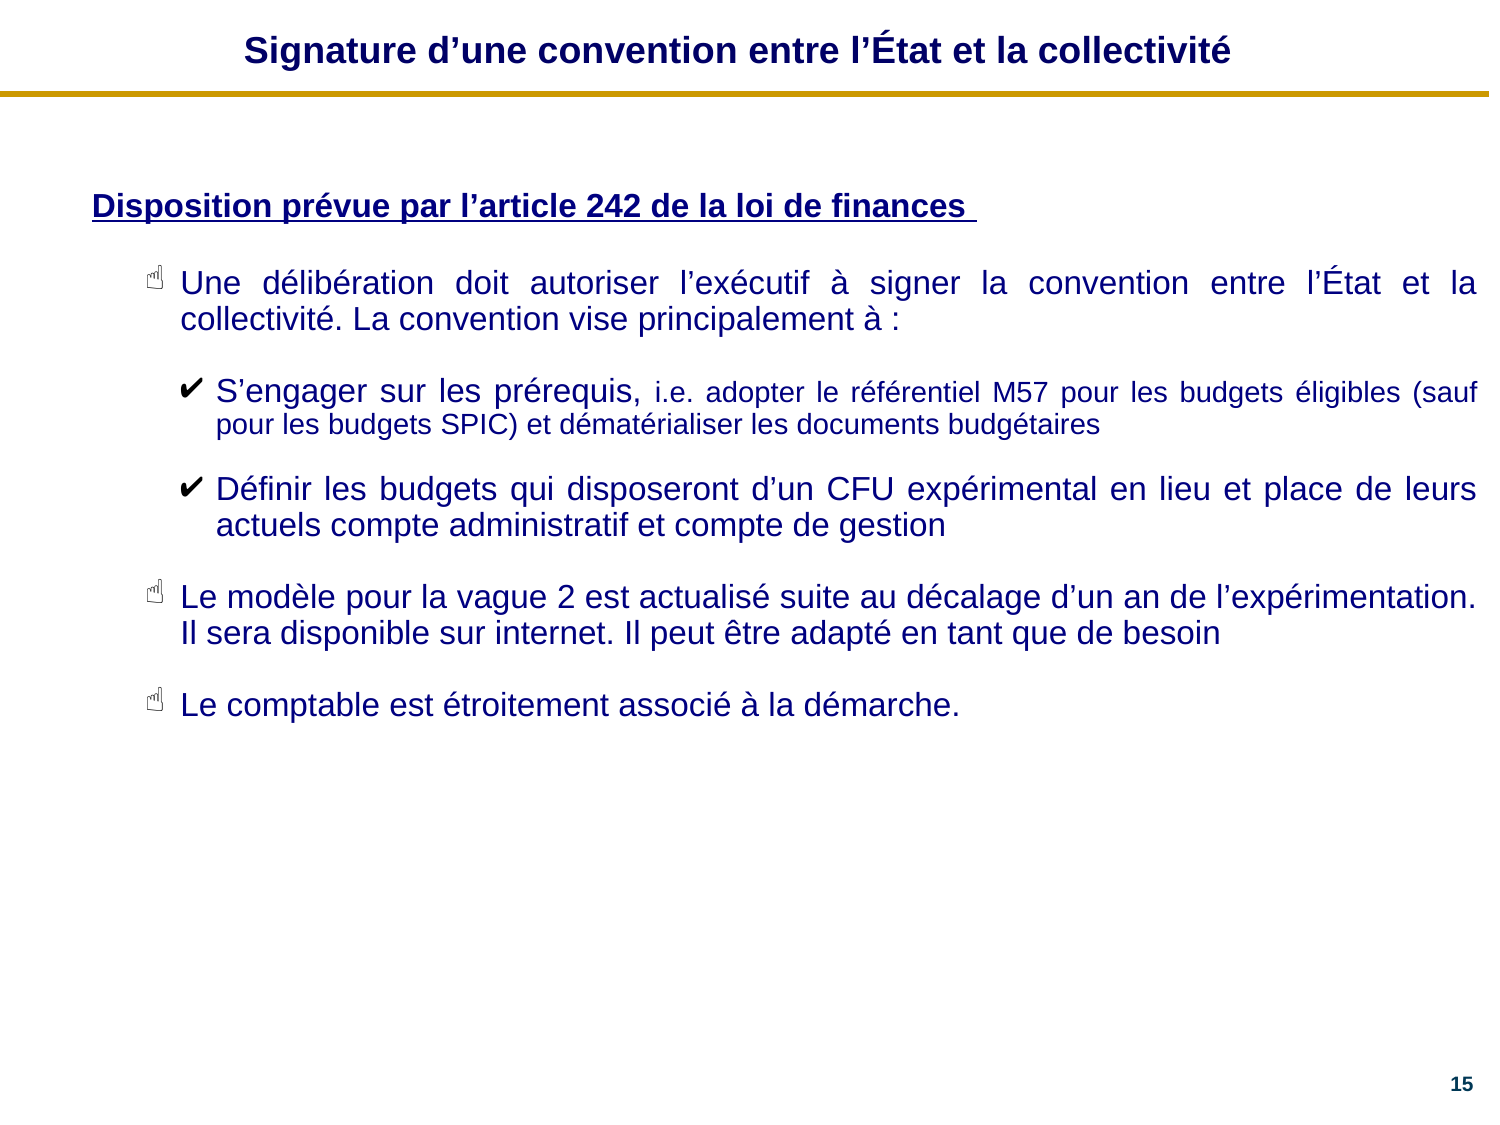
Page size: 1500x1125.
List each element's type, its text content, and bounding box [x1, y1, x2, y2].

text_box Disposition prévue par l’article 242 de la loi de finances Une délibération doit autoriser l’exécutif à signer la convention entre l’État et la collectivité. La convention vise principalement à : S’engager sur les prérequis, i.e. adopter le référentiel M57 pour les budgets éligibles (sauf pour les budgets SPIC) et dématérialiser les documents budgétaires Définir les budgets qui disposeront d’un CFU expérimental en lieu et place de leurs actuels compte administratif et compte de gestion Le modèle pour la vague 2 est actualisé suite au décalage d’un an de l’expérimentation. Il sera disponible sur internet. Il peut être adapté en tant que de besoin Le comptable est étroitement associé à la démarche. [29, 177, 1495, 284]
title Signature d’une convention entre l’État et la collectivité [0, 0, 1489, 91]
title Signature d’une convention entre l’État et la collectivité [0, 97, 1489, 101]
